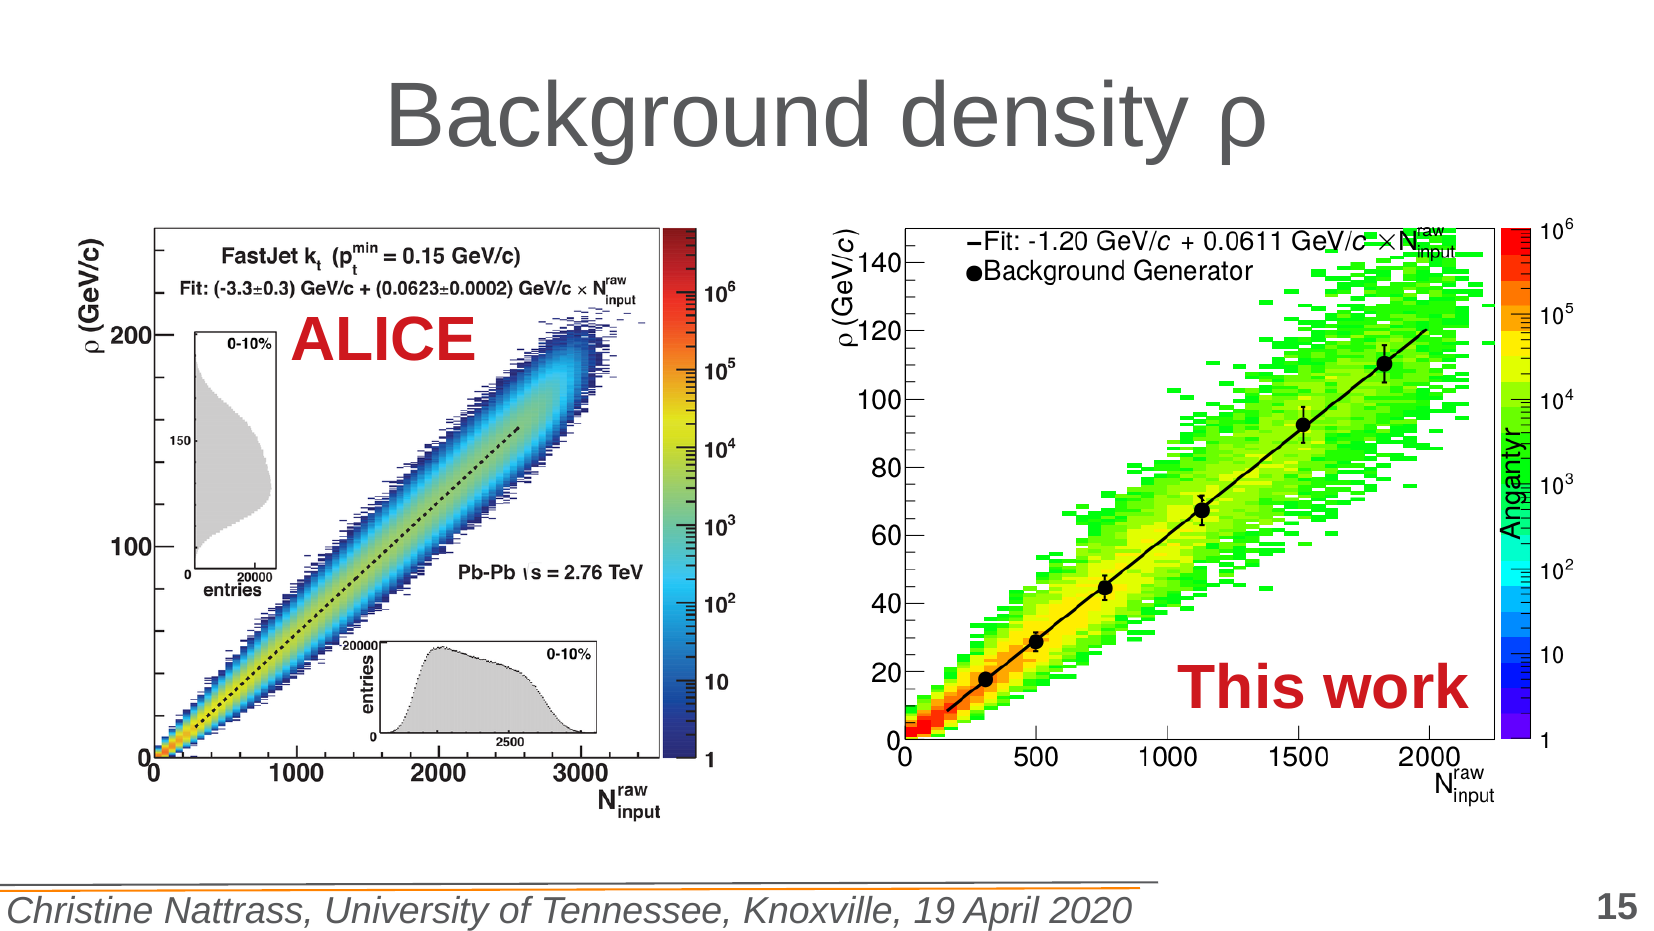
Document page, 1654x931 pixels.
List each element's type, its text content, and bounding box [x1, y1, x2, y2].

picture [42, 221, 772, 822]
text_box This work [1163, 645, 1554, 730]
picture [825, 209, 1579, 811]
title Background density ρ [82, 37, 1571, 193]
text_box ALICE [275, 296, 516, 382]
